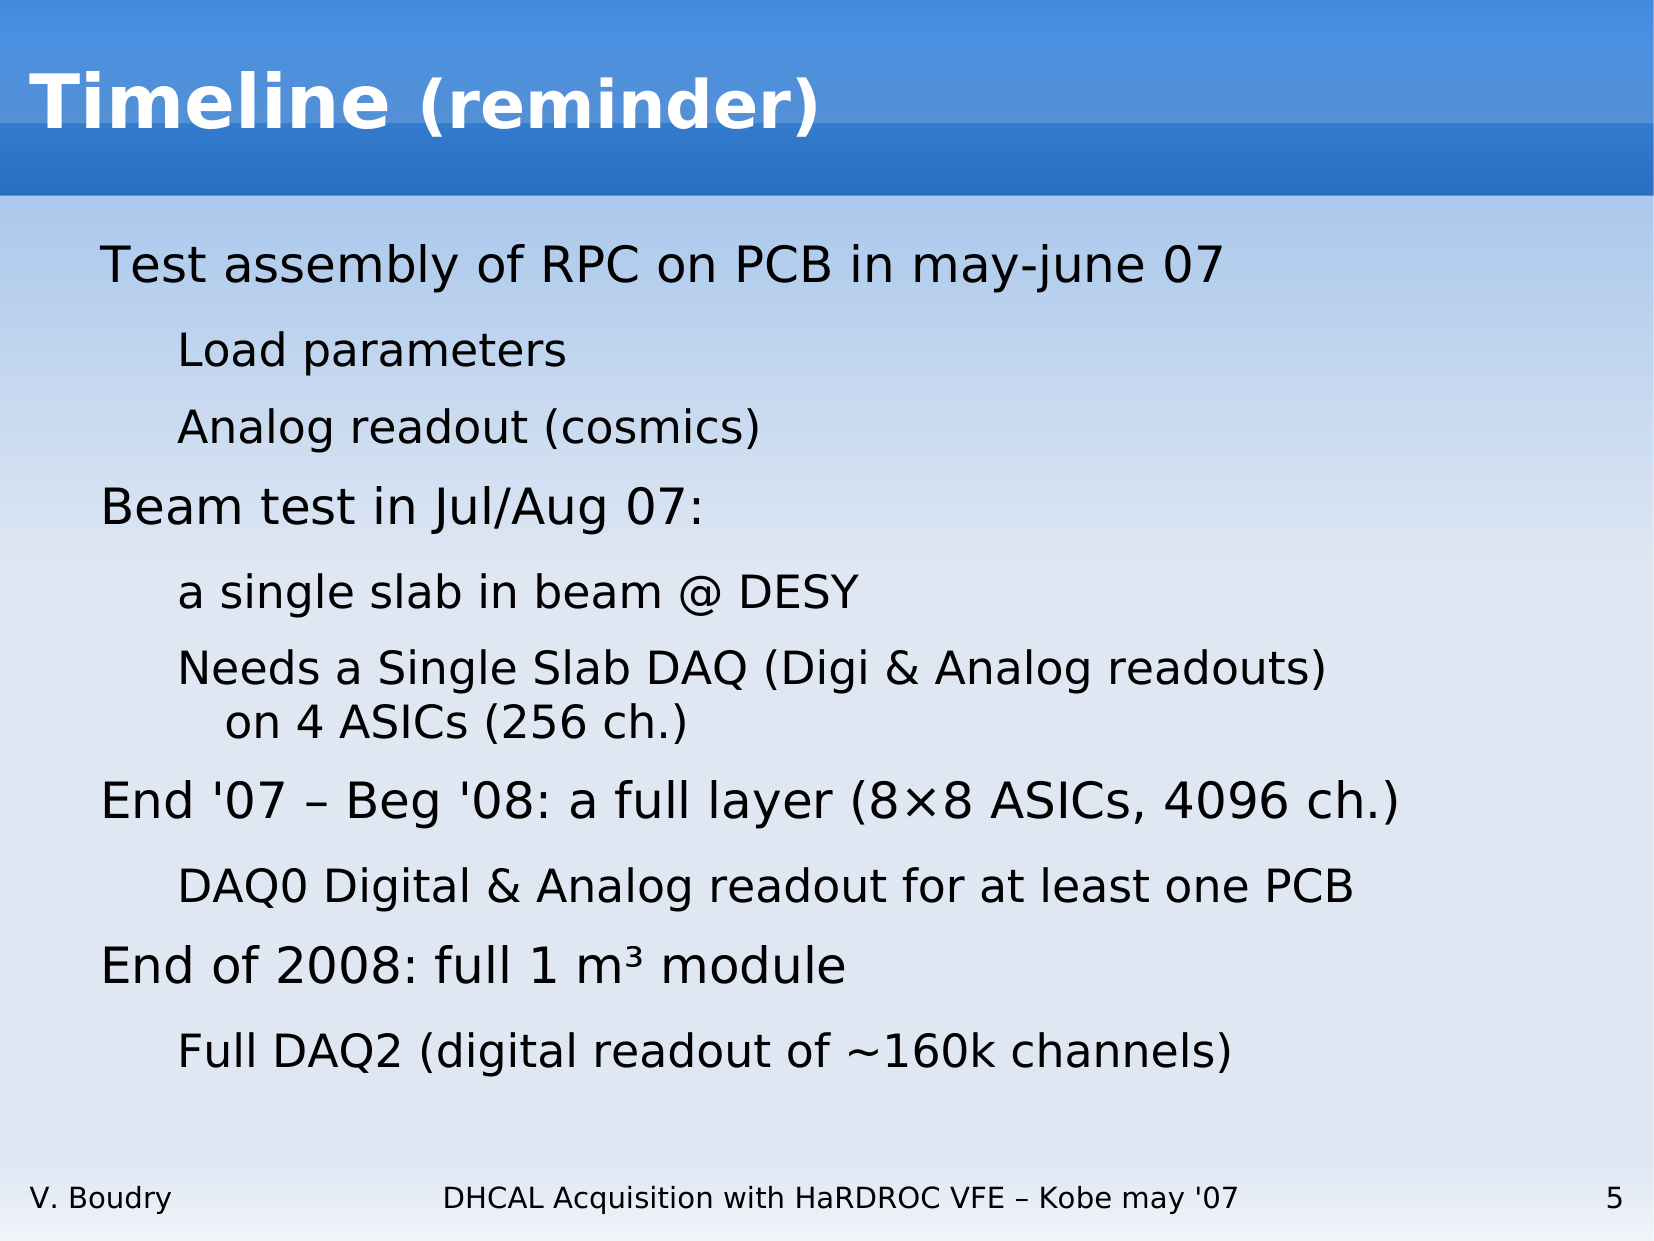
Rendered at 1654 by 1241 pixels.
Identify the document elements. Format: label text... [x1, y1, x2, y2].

list Test assembly of RPC on PCB in may-june 07 Load parameters Analog readout (cosmics) Beam test in Jul/Aug 07: a single slab in beam @ DESY Needs a Single Slab DAQ (Digi & Analog readouts) on 4 ASICs (256 ch.) End '07 – Beg '08: a full layer (8×8 ASICs, 4096 ch.) DAQ0 Digital & Analog readout for at least one PCB End of 2008: full 1 m³ module Full DAQ2 (digital readout of ~160k channels) [82, 236, 1571, 1090]
title Timeline (reminder) [29, 0, 1654, 207]
picture [0, 0, 1654, 1241]
